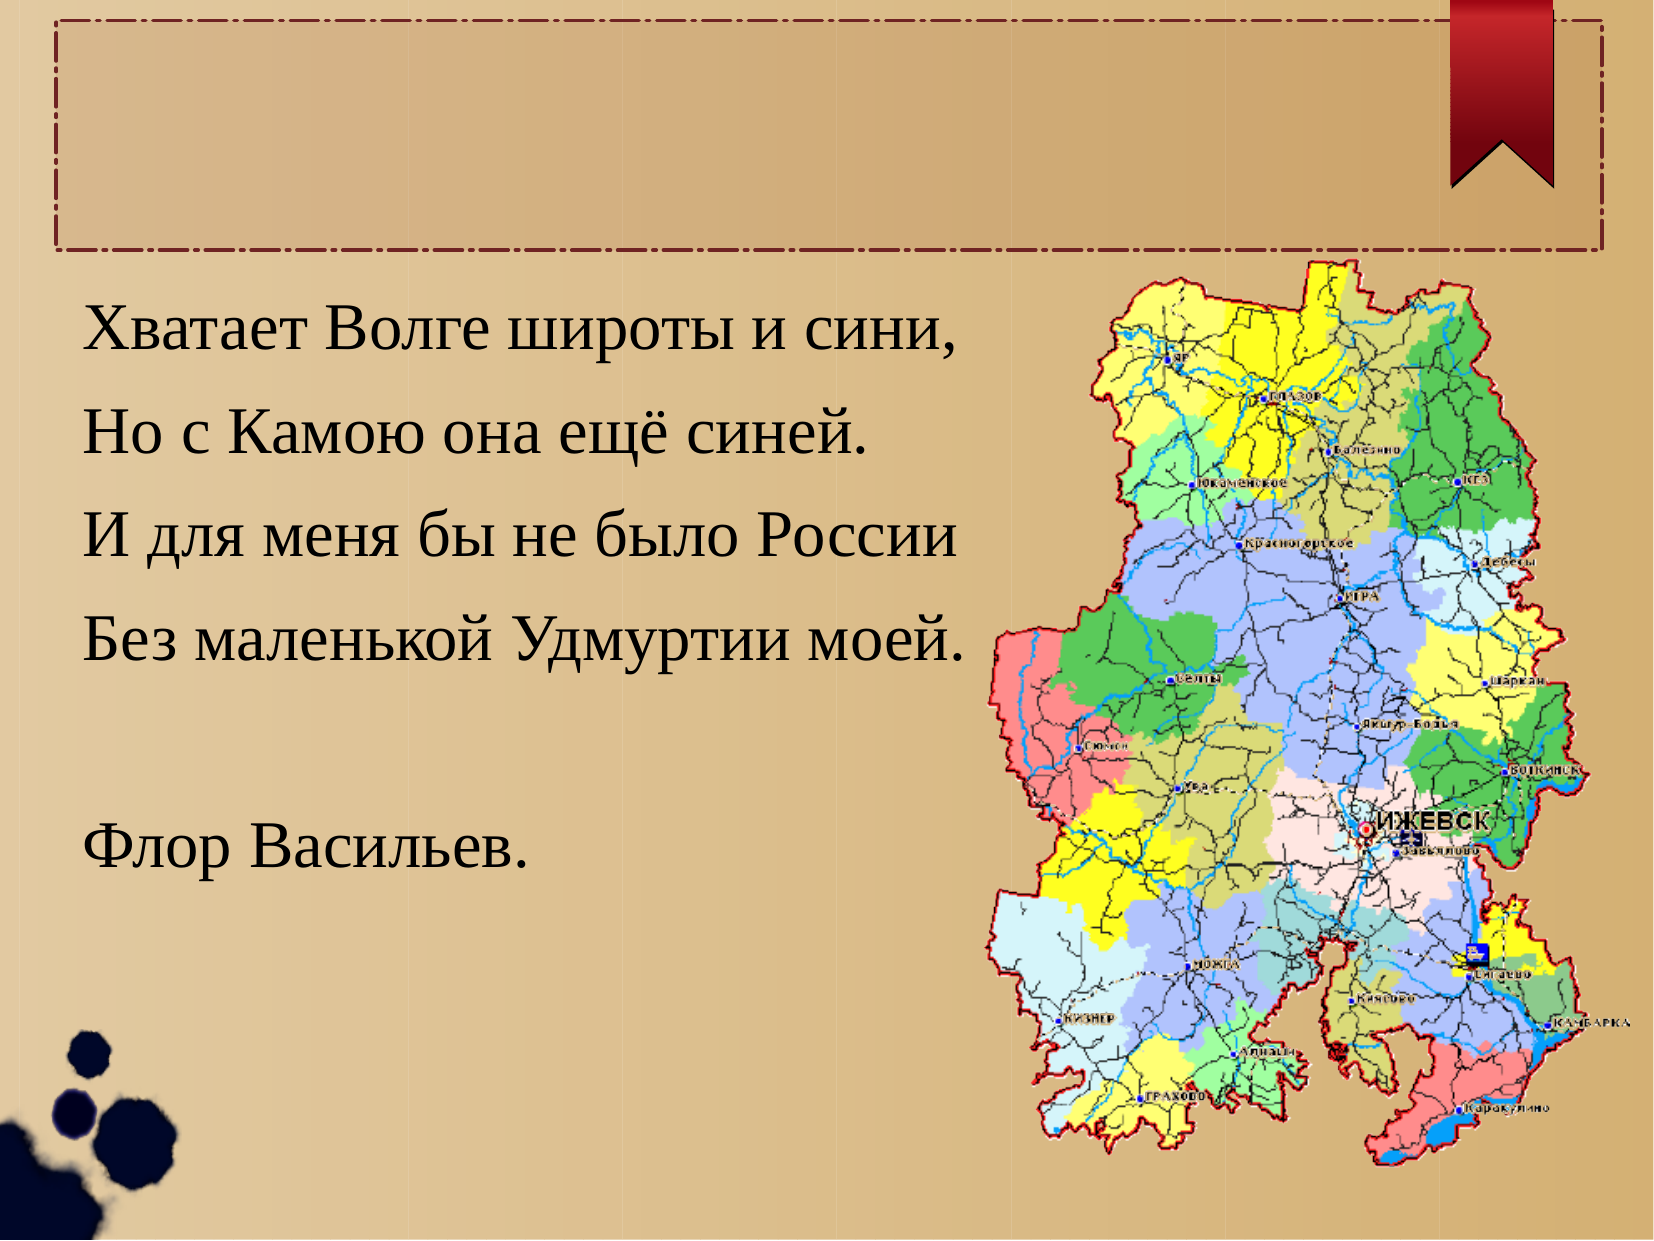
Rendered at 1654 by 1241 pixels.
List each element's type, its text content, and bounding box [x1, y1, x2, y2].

picture [984, 247, 1630, 1181]
list Хватает Волге широты и сини, Но с Камою она ещё синей. И для меня бы не было России Без маленькой Удмуртии моей. Флор Васильев. [82, 290, 984, 1010]
